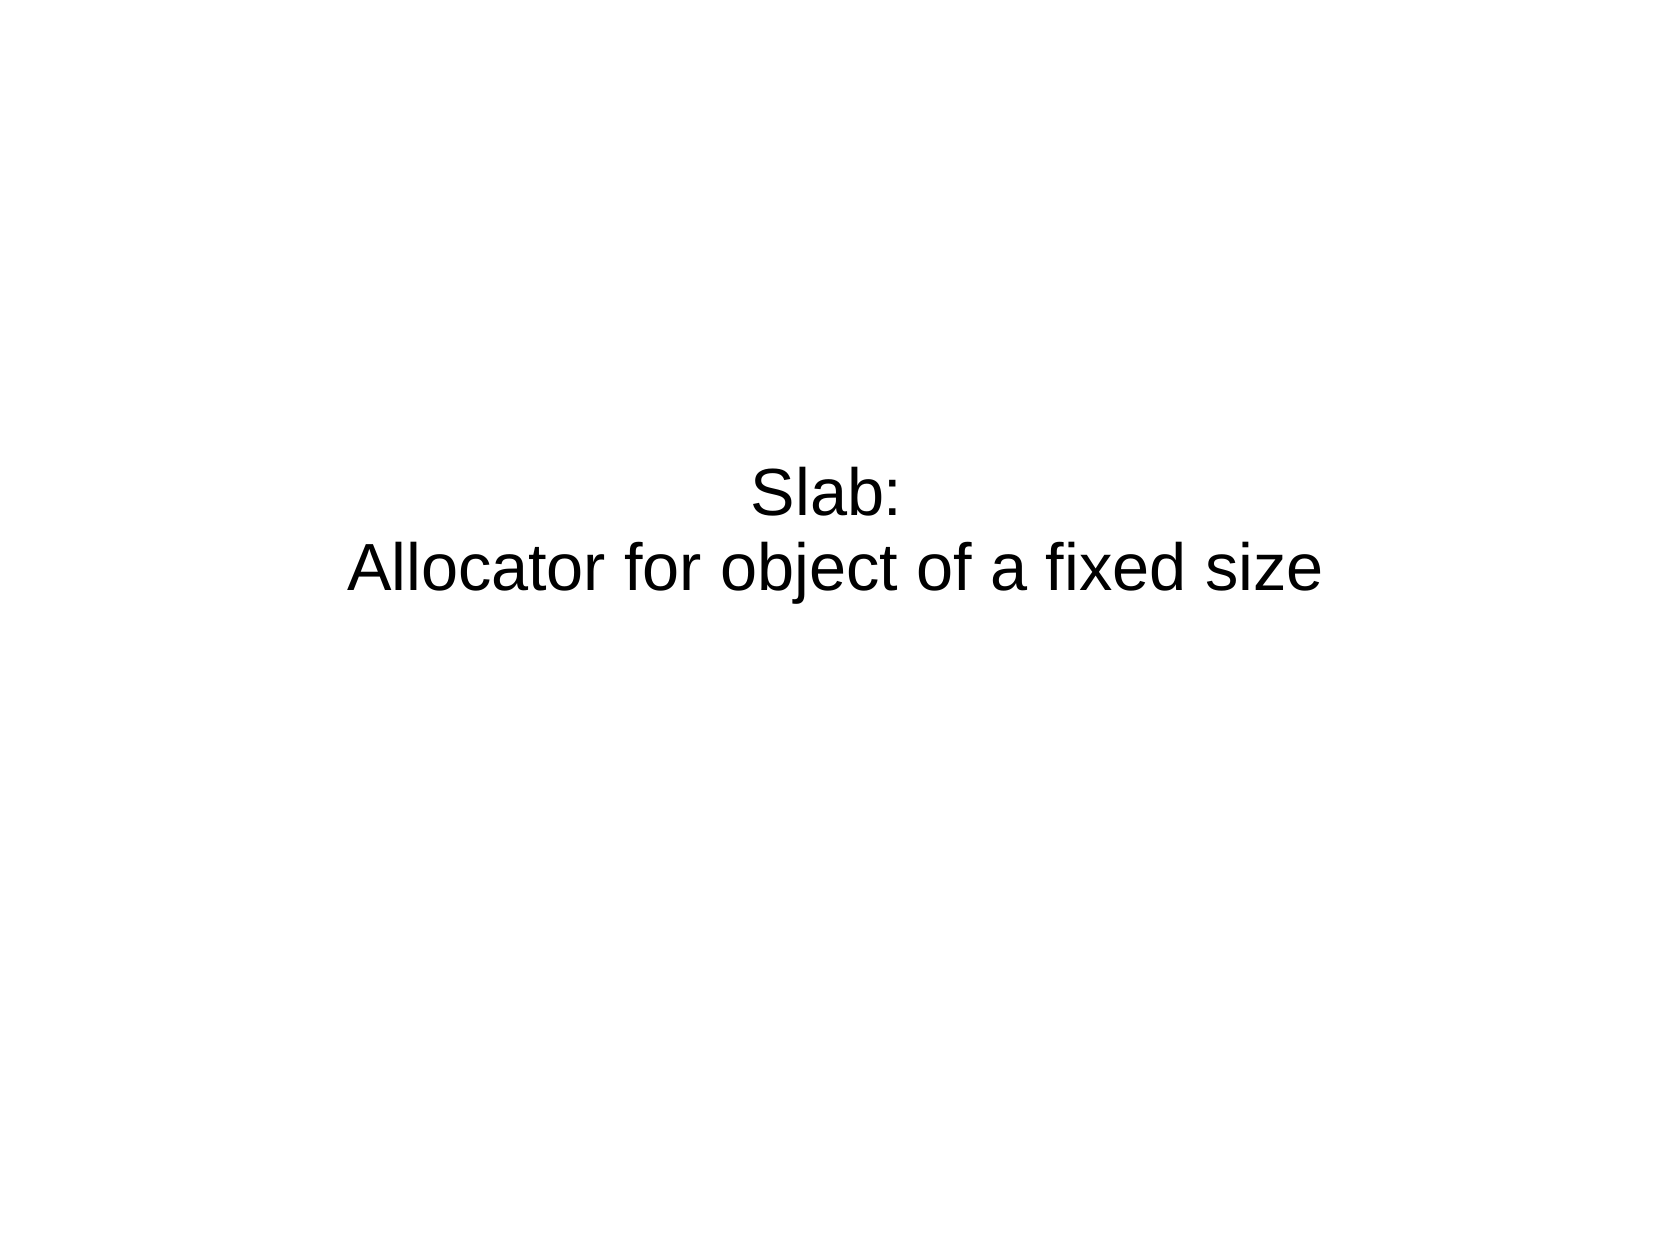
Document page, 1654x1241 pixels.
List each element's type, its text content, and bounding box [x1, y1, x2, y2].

subtitle Slab: Allocator for object of a fixed size [82, 49, 1571, 1010]
